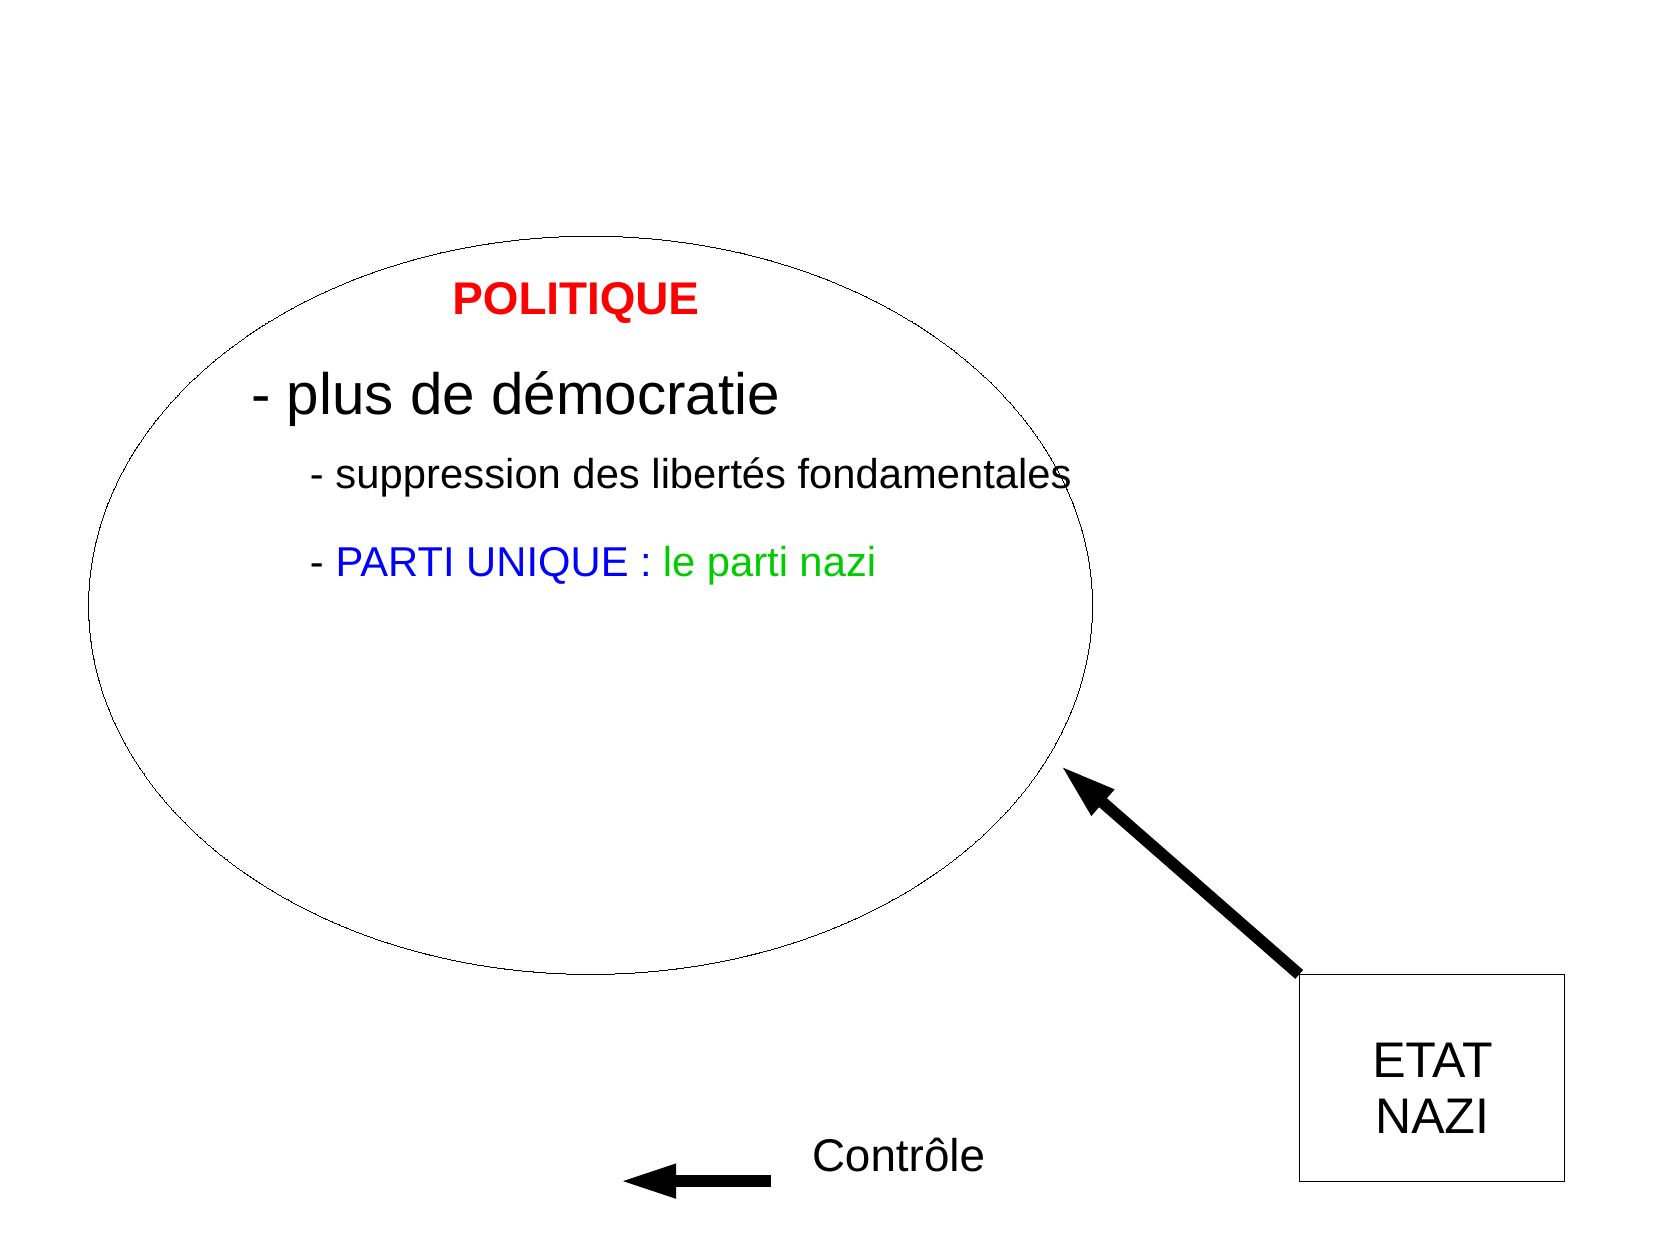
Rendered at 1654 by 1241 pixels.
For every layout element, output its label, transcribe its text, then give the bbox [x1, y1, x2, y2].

text_box ETAT NAZI [1299, 1025, 1565, 1152]
text_box - PARTI UNIQUE : le parti nazi [295, 531, 903, 594]
text_box - suppression des libertés fondamentales [295, 442, 1123, 505]
text_box - plus de démocratie [236, 354, 1034, 434]
text_box POLITIQUE [265, 265, 886, 333]
text_box Contrôle [797, 1122, 1123, 1188]
